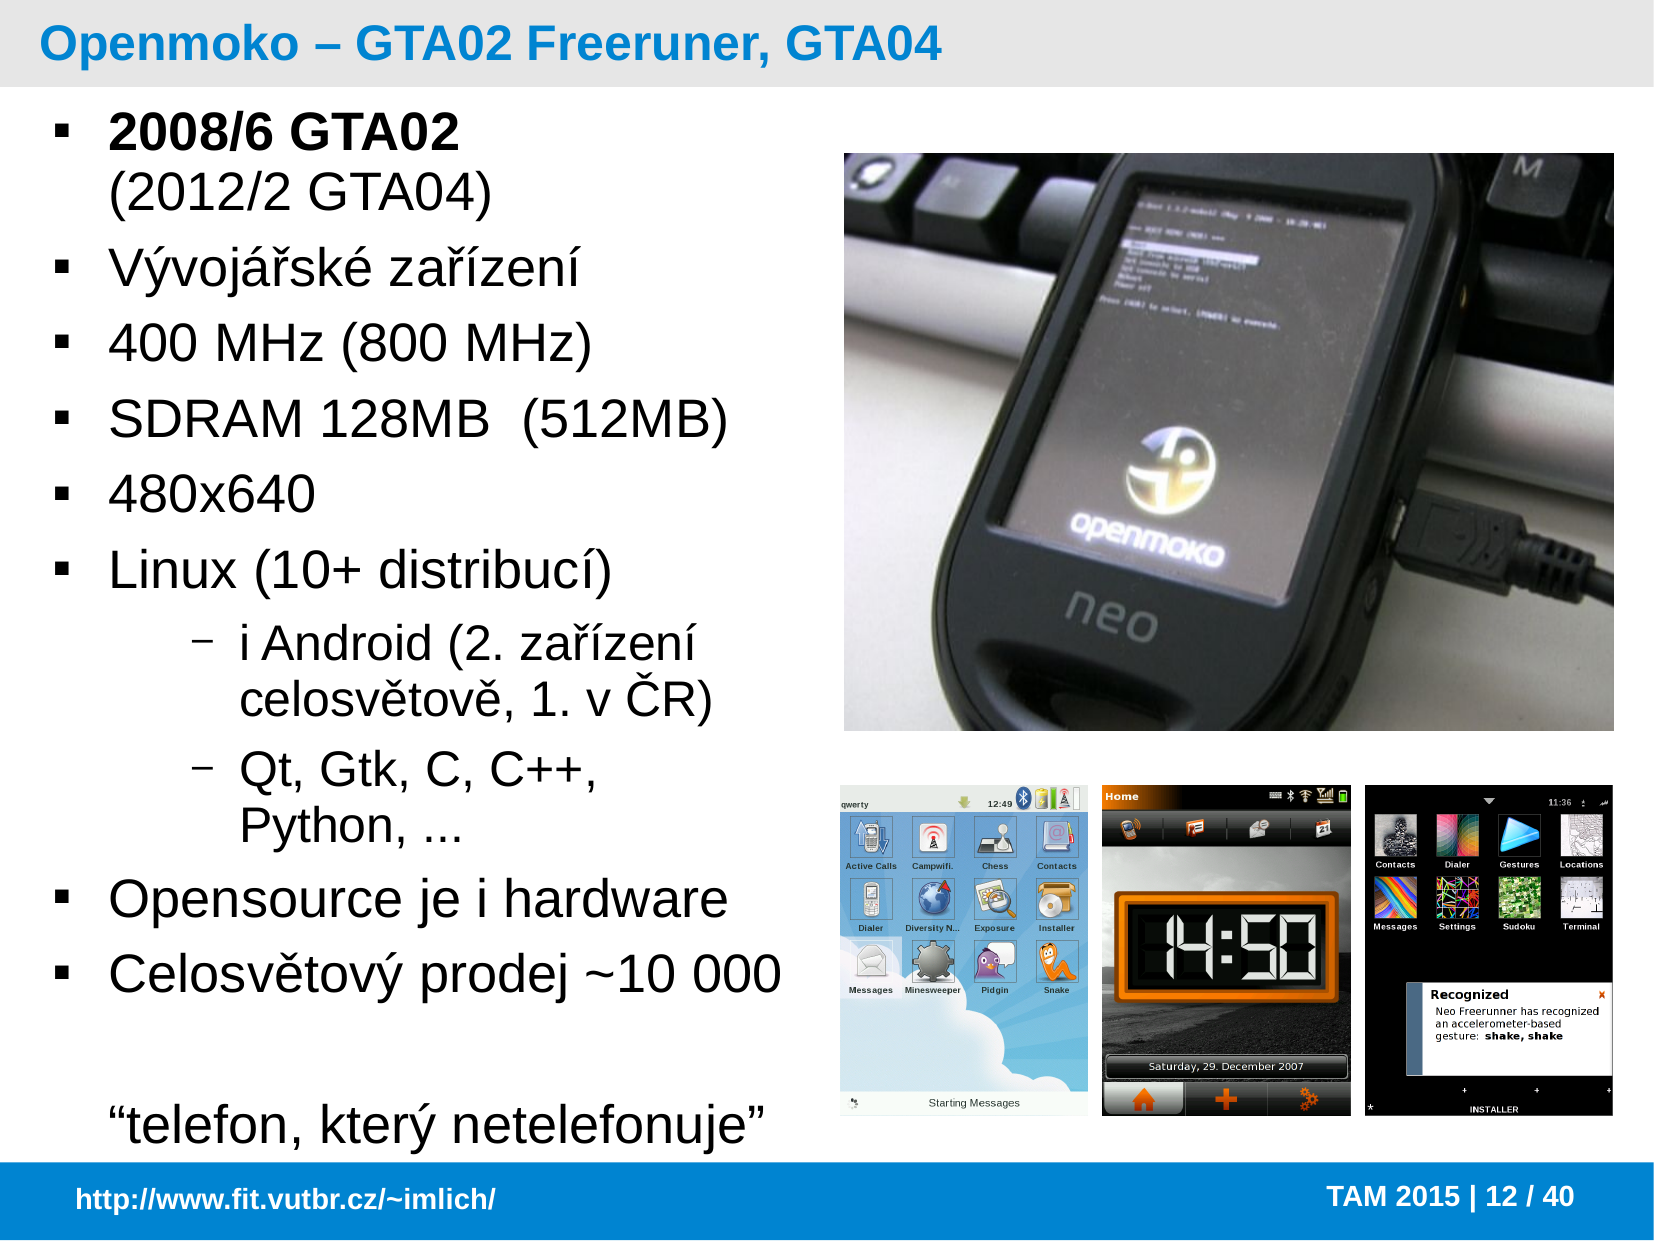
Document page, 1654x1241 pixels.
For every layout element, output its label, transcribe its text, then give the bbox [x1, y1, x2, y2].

picture [840, 785, 1088, 1116]
picture [844, 153, 1614, 731]
picture [1365, 785, 1613, 1116]
picture [1102, 785, 1351, 1116]
list 2008/6 GTA02 (2012/2 GTA04) Vývojářské zařízení 400 MHz (800 MHz) SDRAM 128MB (512MB) 480x640 Linux (10+ distribucí) i Android (2. zařízení celosvětově, 1. v ČR) Qt, Gtk, C, C++, Python, ... Opensource je i hardware Celosvětový prodej ~10 000 “telefon, který netelefonuje” [37, 101, 807, 1156]
title Openmoko – GTA02 Freeruner, GTA04 [39, 5, 1615, 81]
